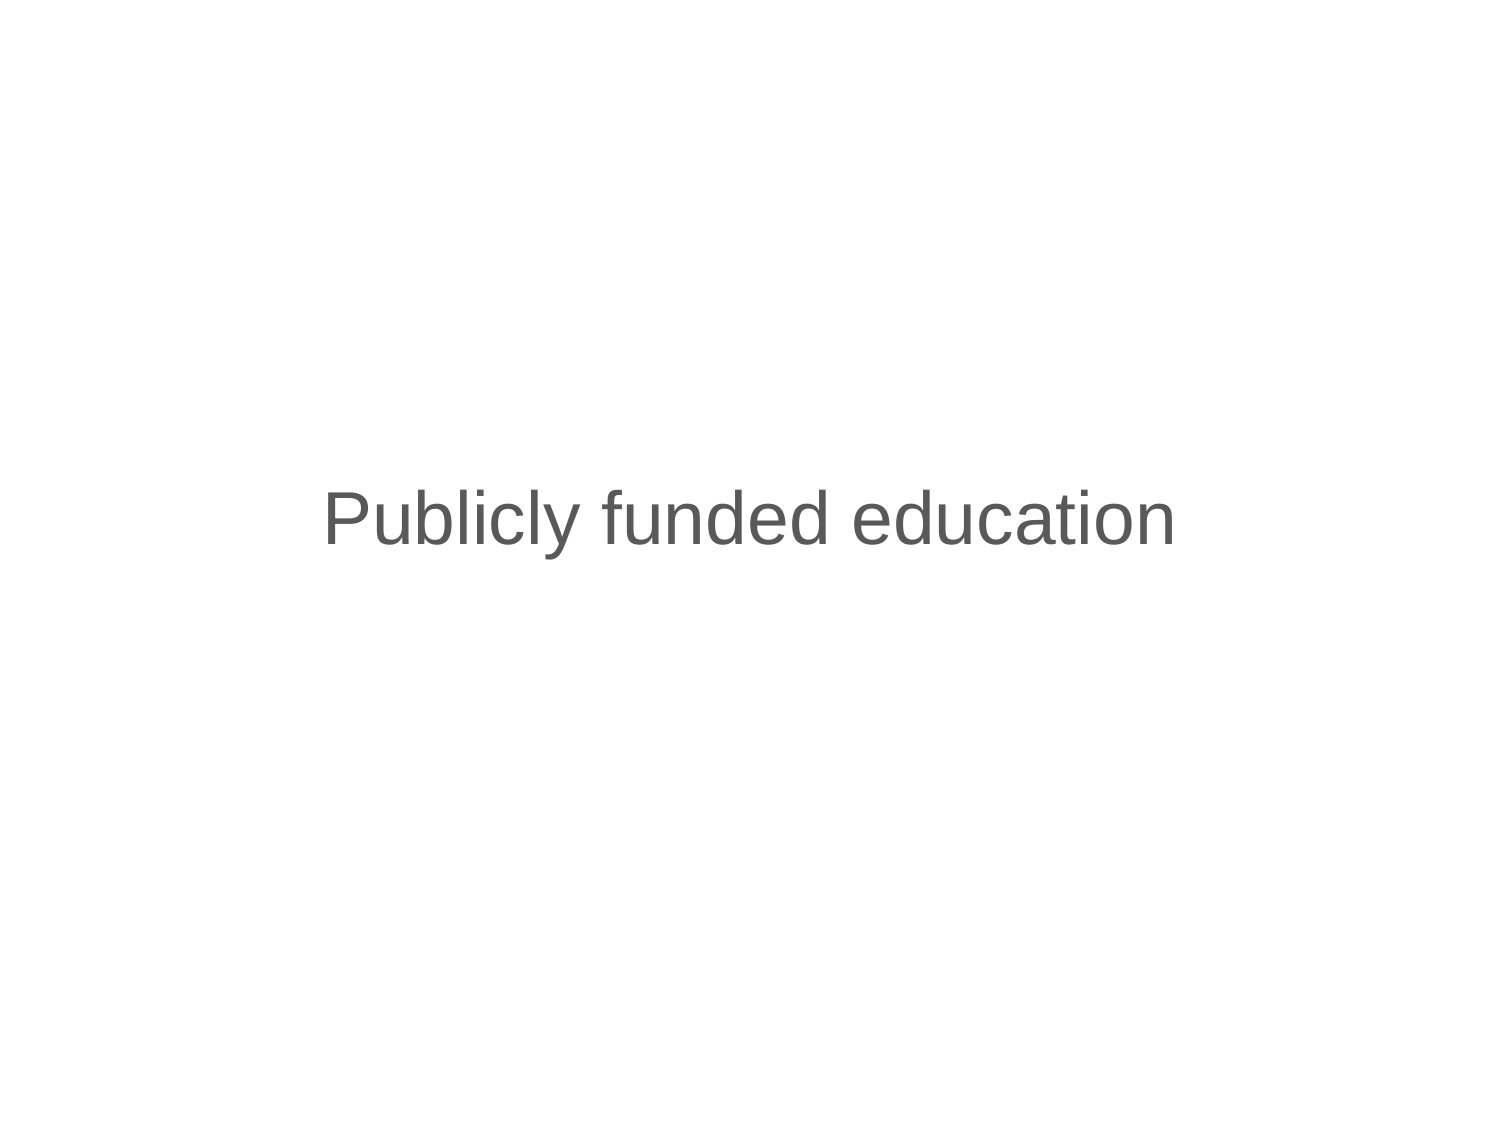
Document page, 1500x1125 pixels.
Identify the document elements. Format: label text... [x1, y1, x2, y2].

title Publicly funded education [75, 420, 1426, 609]
